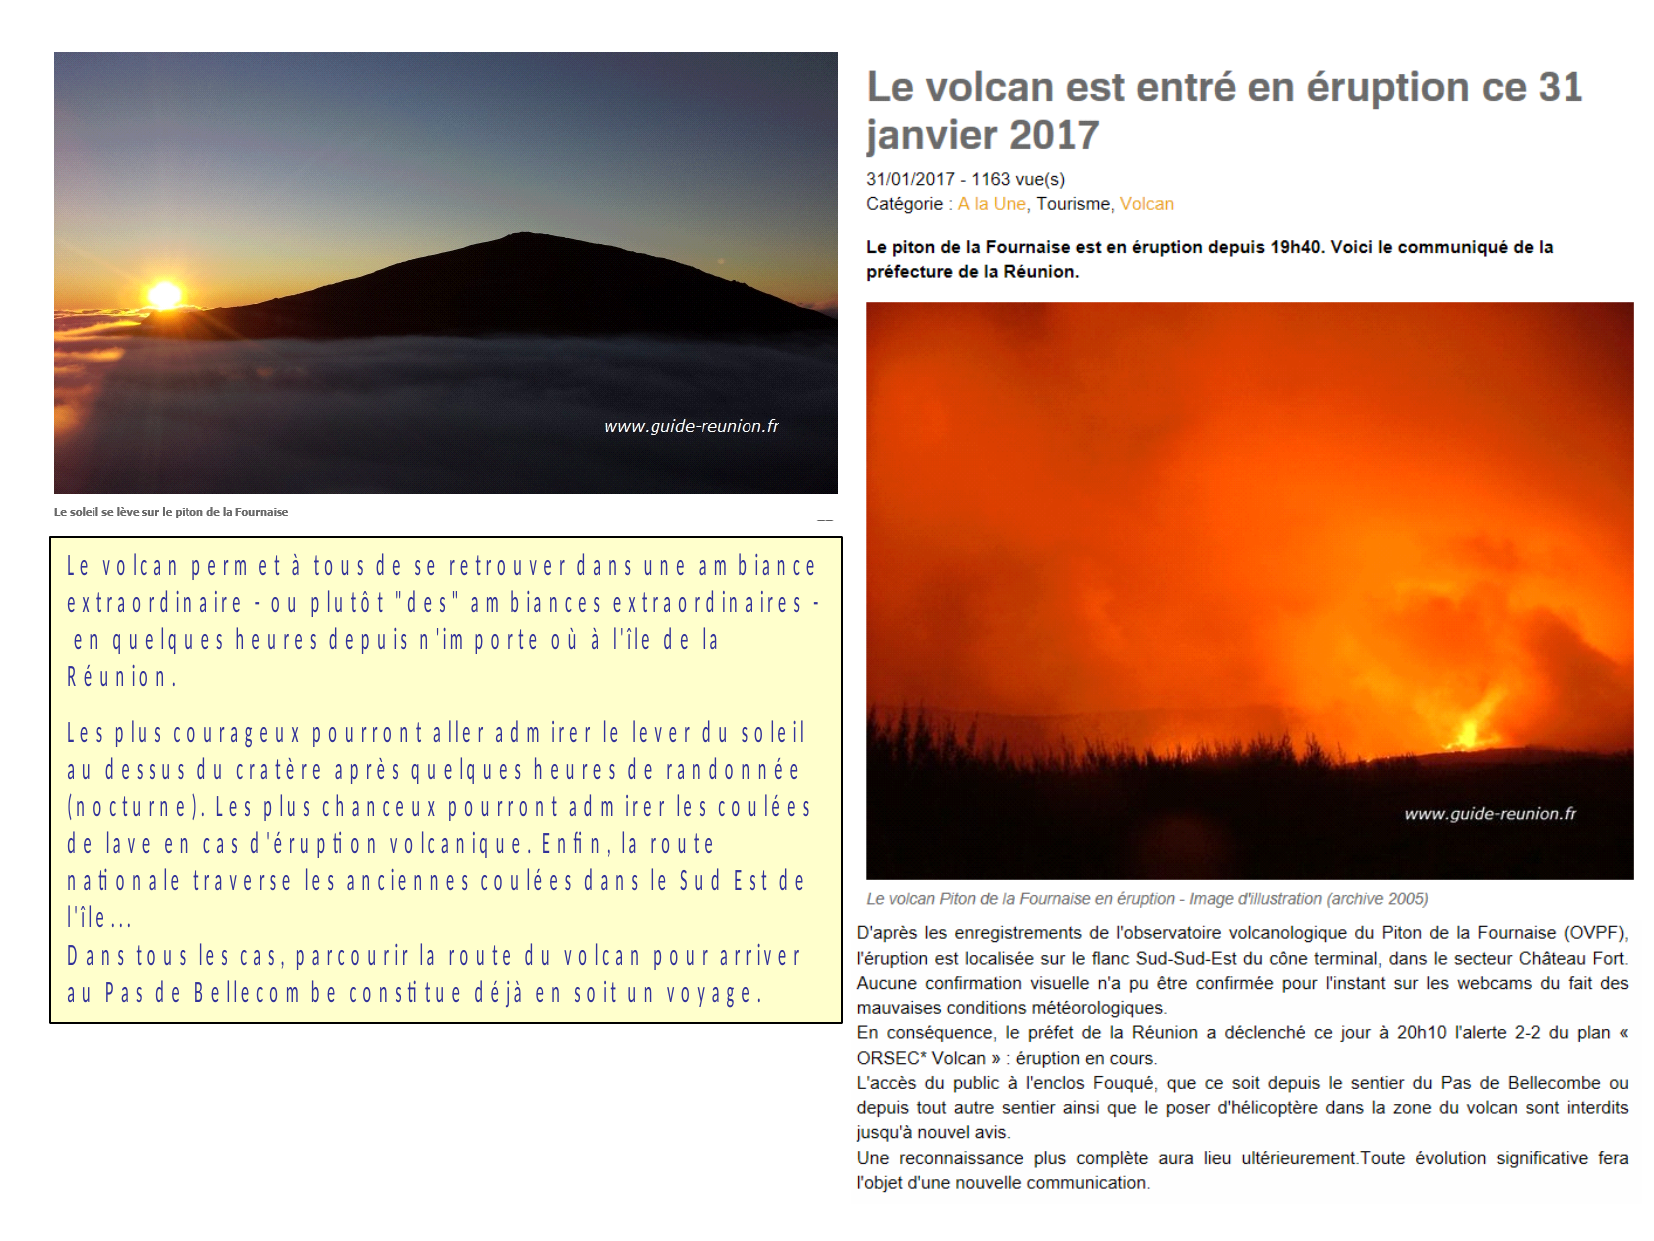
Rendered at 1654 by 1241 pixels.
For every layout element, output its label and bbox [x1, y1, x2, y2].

picture [47, 46, 1642, 1204]
